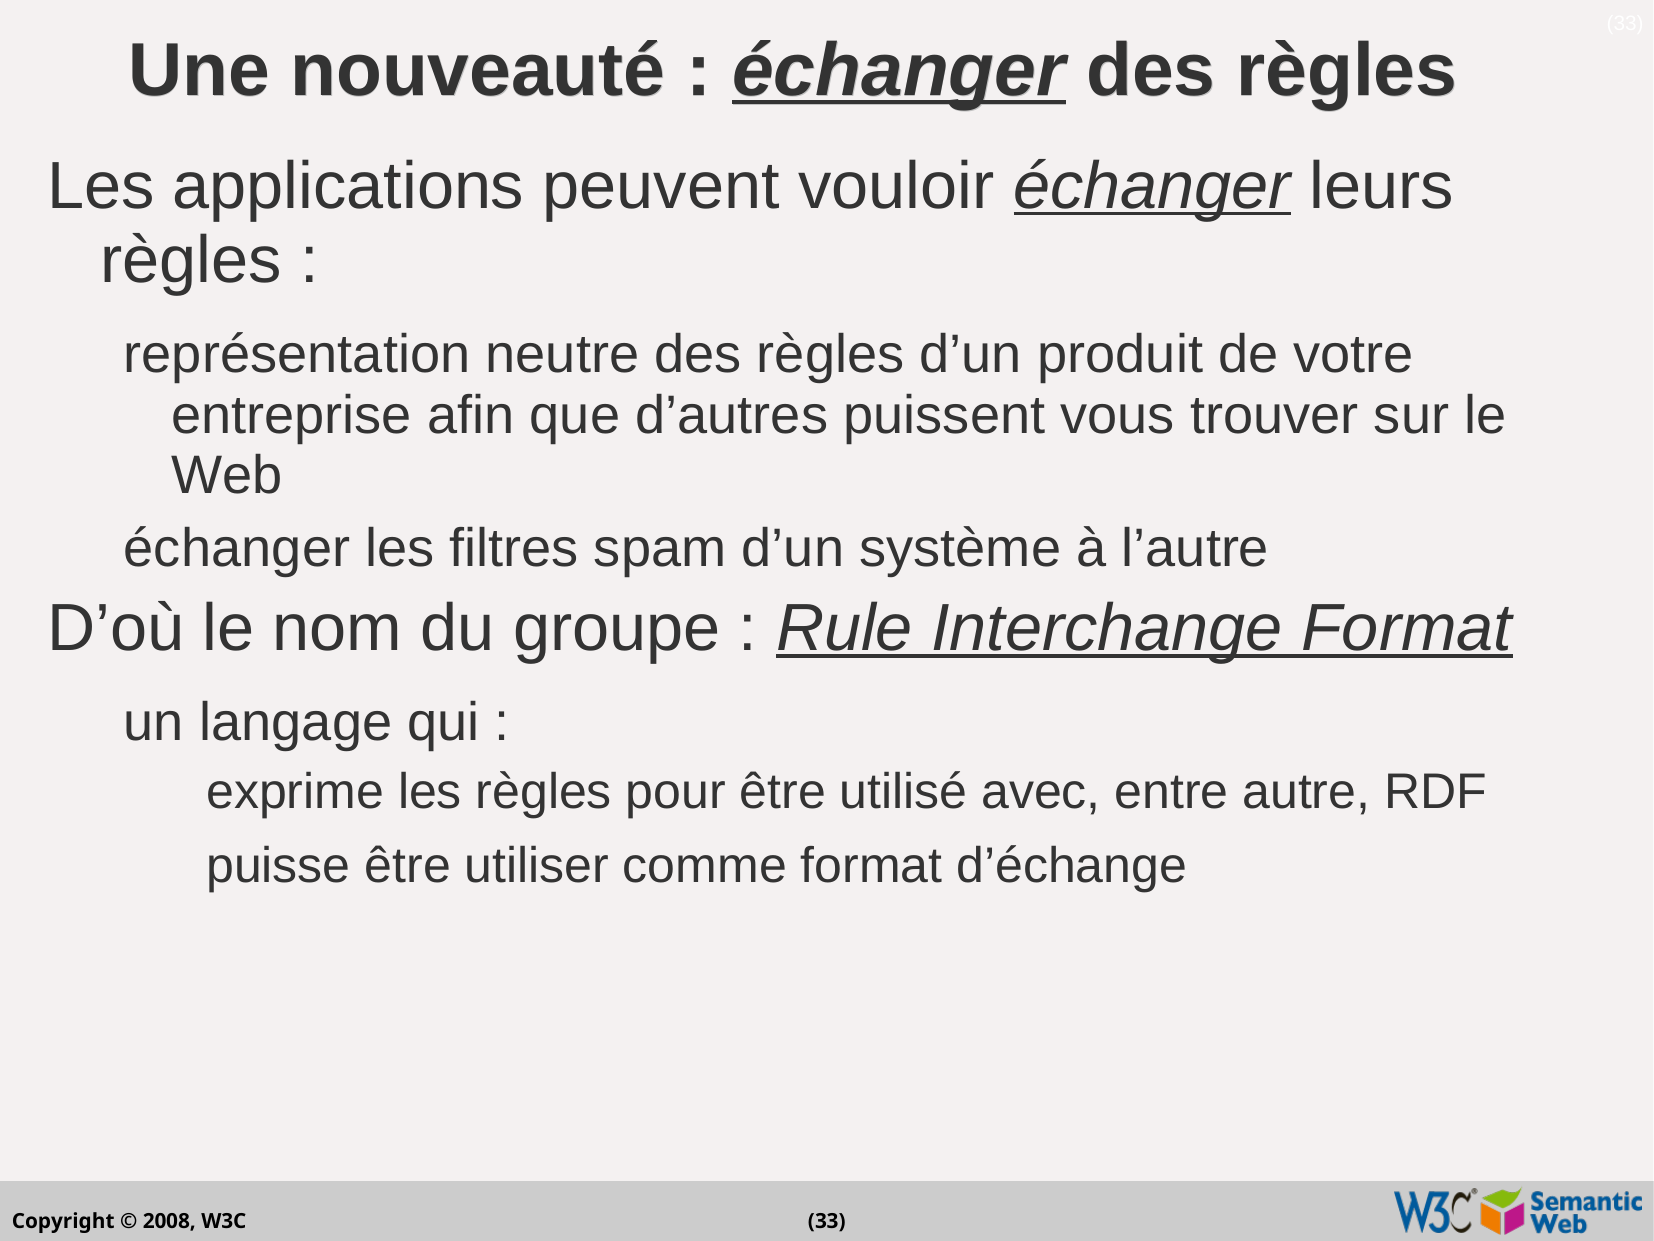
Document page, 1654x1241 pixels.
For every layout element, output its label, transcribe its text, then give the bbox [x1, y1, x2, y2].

title Une nouveauté : échanger des règles [93, 8, 1493, 127]
list Les applications peuvent vouloir échanger leurs règles : représentation neutre des règles d’un produit de votre entreprise afin que d’autres puissent vous trouver sur le Web échanger les filtres spam d’un système à l’autre D’où le nom du groupe : Rule Interchange Format un langage qui : exprime les règles pour être utilisé avec, entre autre, RDF puisse être utiliser comme format d’échange [29, 147, 1624, 1134]
picture [1394, 1185, 1642, 1235]
